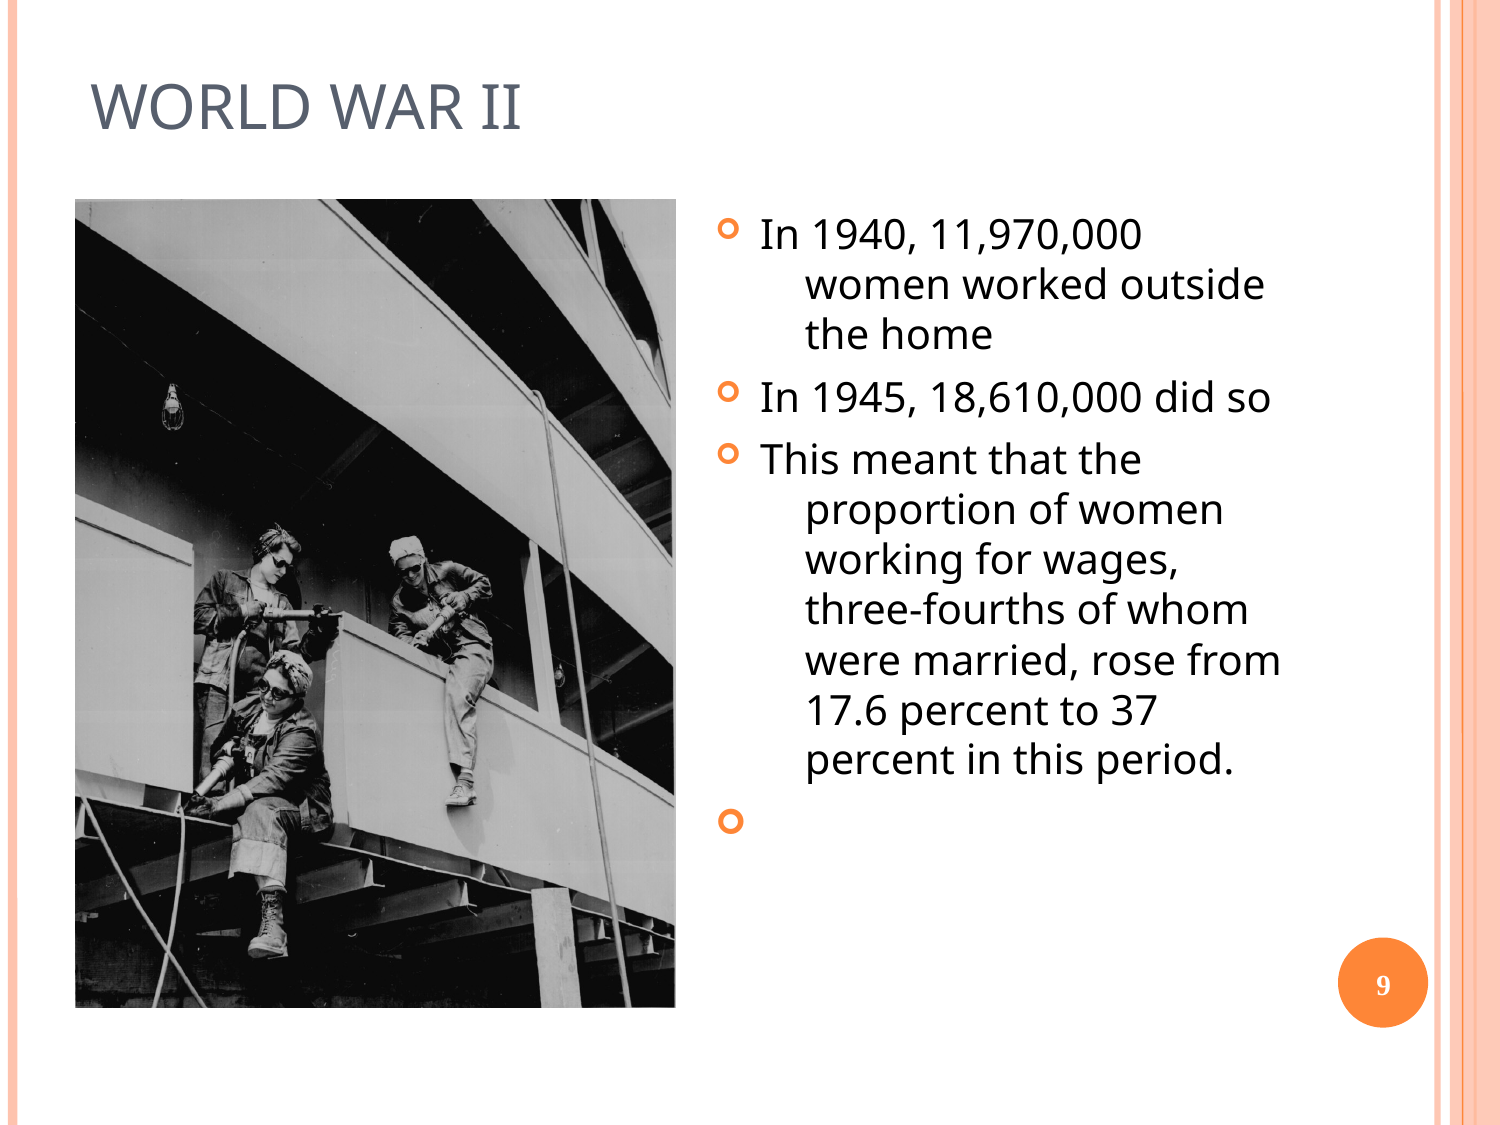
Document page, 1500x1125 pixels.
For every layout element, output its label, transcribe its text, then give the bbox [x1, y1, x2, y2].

list In 1940, 11,970,000 women worked outside the home In 1945, 18,610,000 did so This meant that the proportion of women working for wages, three-fourths of whom were married, rose from 17.6 percent to 37 percent in this period. [700, 200, 1301, 1013]
title World War II [75, 45, 1300, 150]
text_box [1333, 940, 1434, 1027]
picture [75, 200, 676, 1008]
